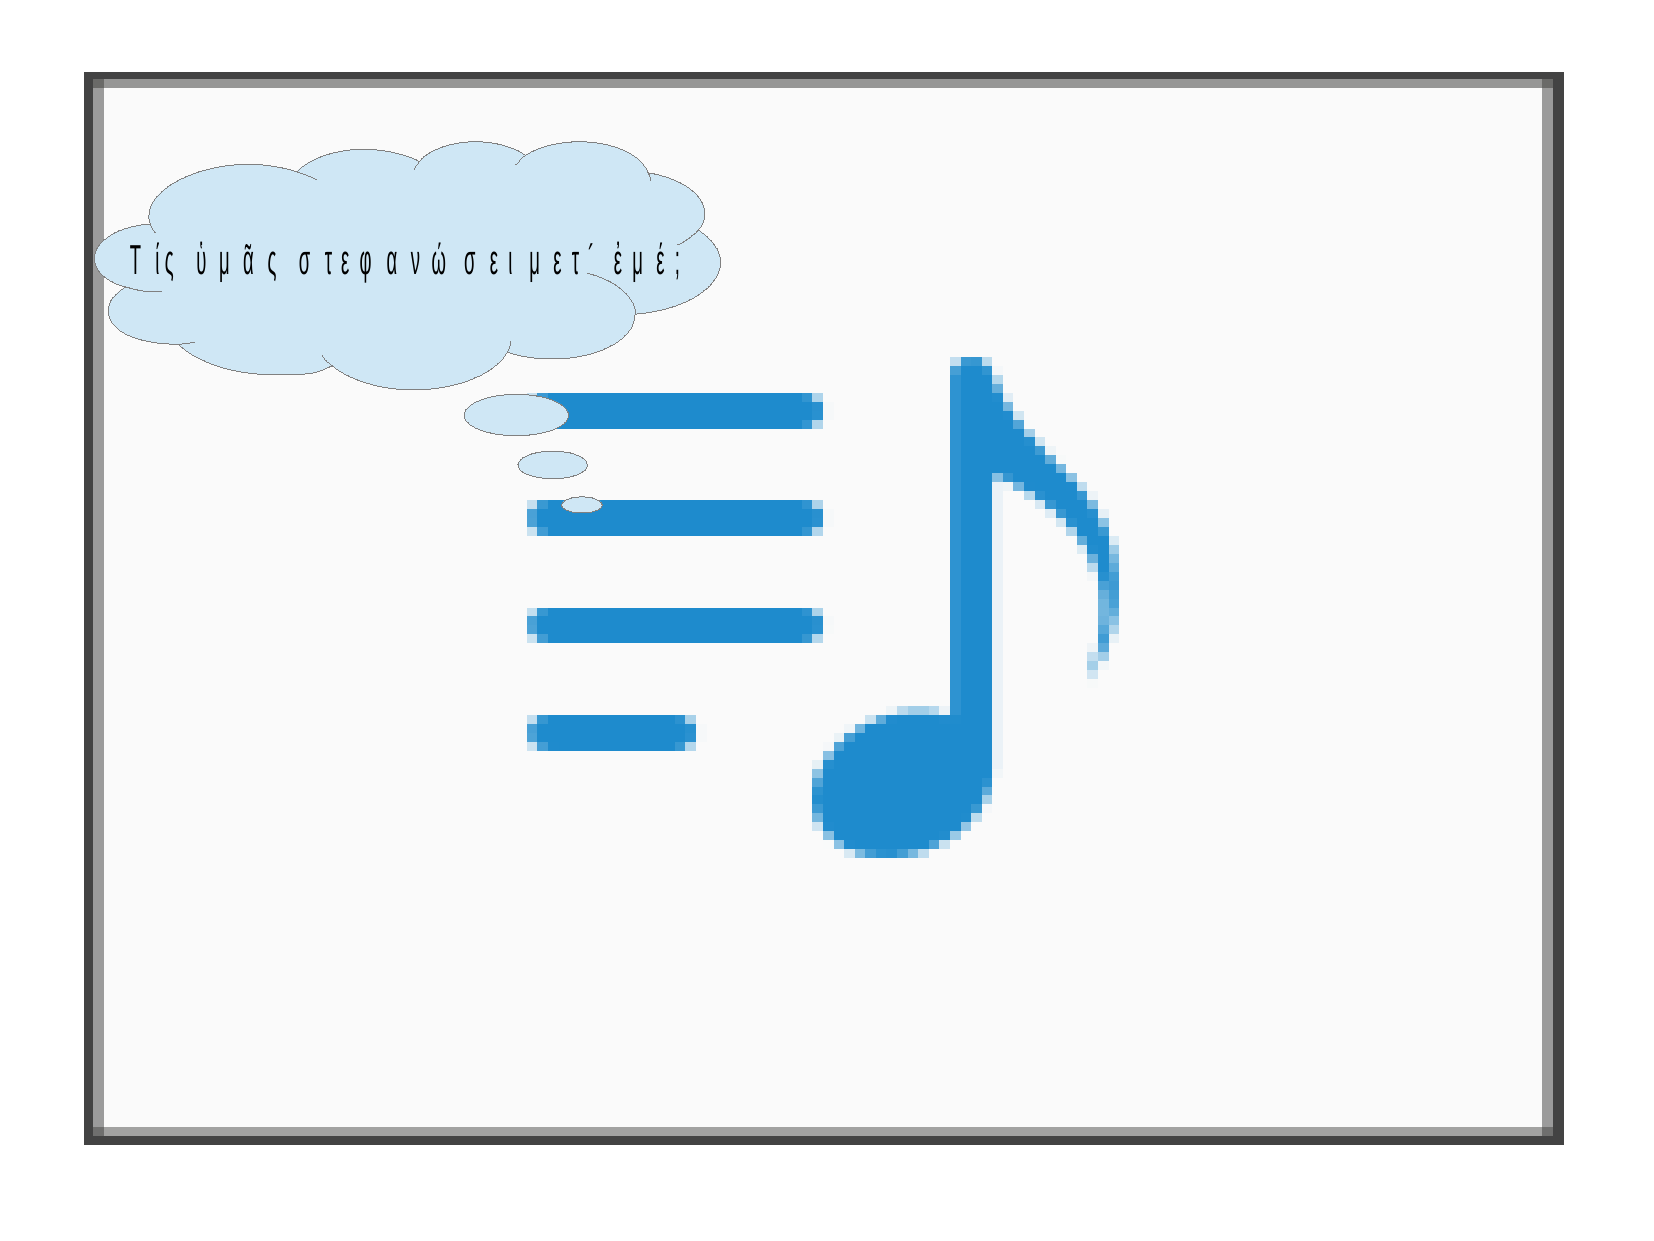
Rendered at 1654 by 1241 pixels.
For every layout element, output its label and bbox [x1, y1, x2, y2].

picture [129, 236, 1075, 353]
text_box [82, 70, 1565, 1146]
